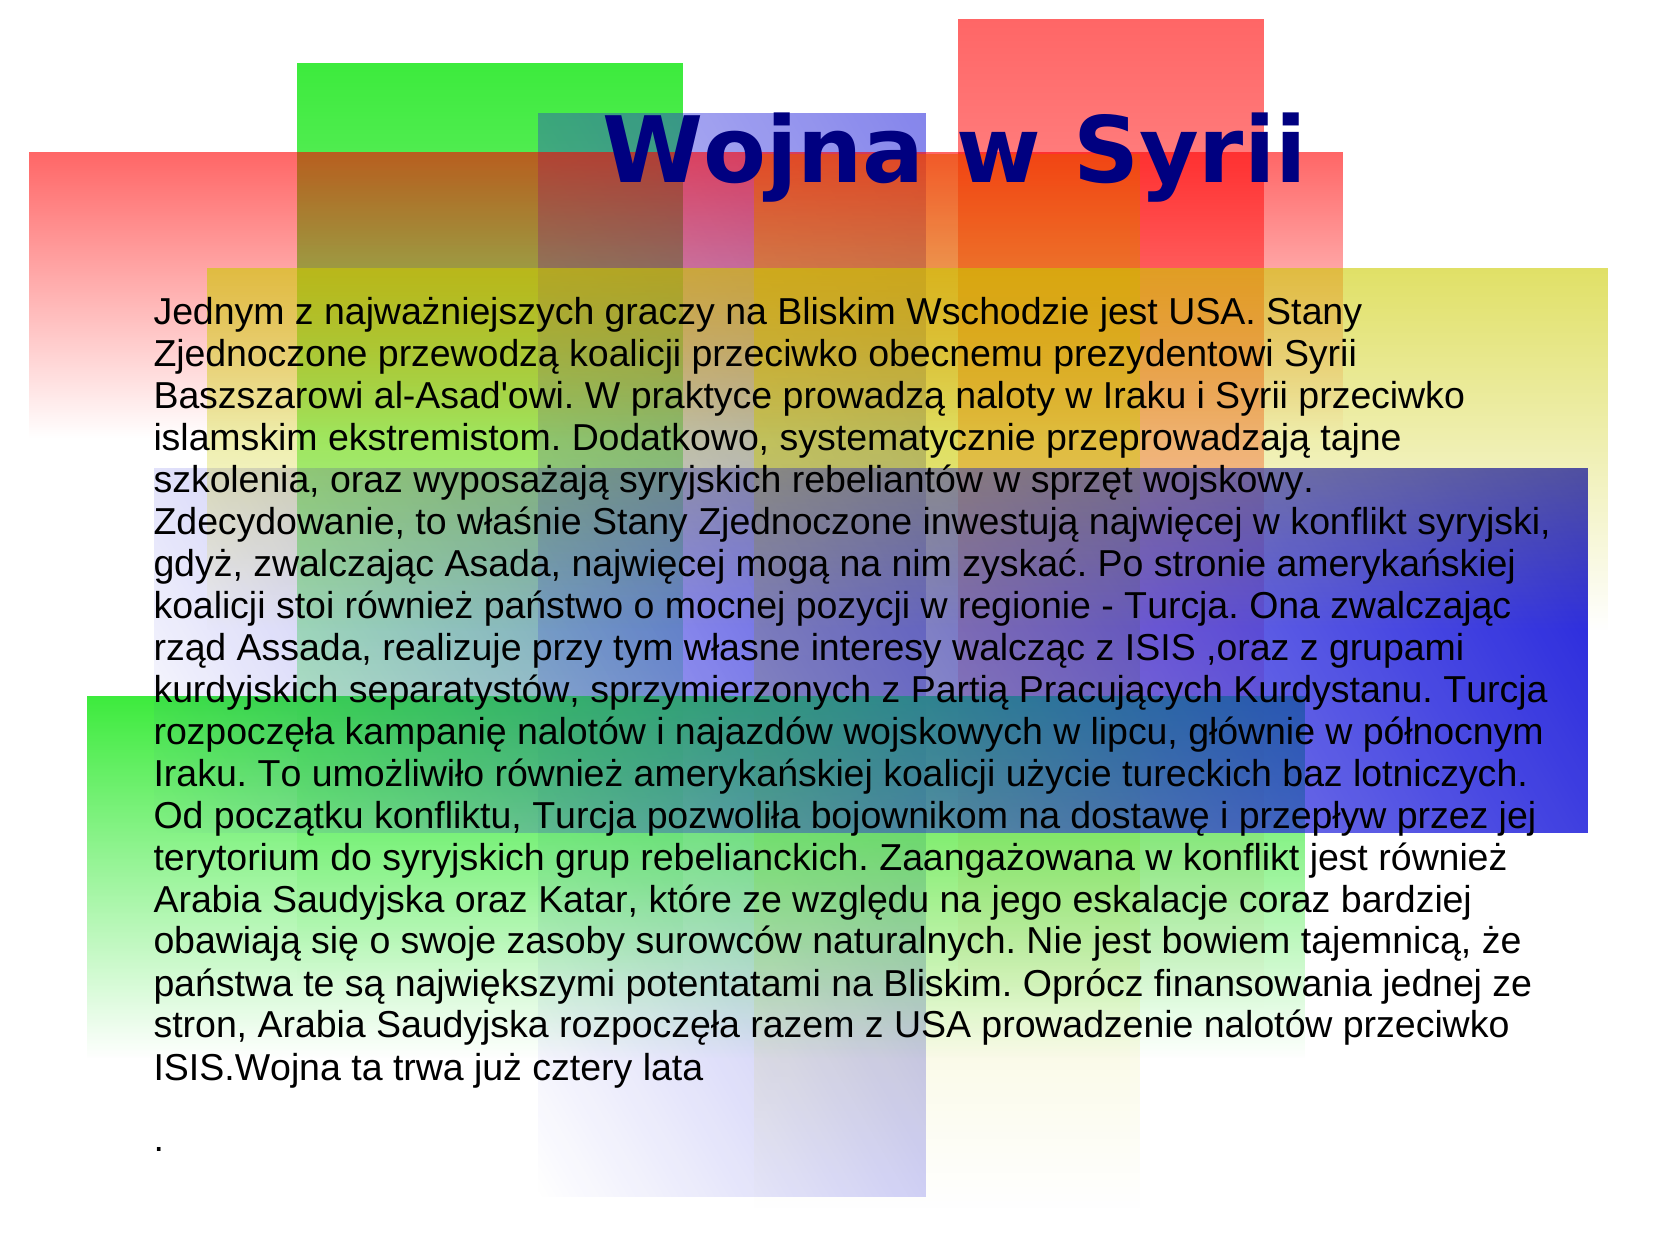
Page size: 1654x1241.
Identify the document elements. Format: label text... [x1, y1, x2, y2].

list Jednym z najważniejszych graczy na Bliskim Wschodzie jest USA. Stany Zjednoczone przewodzą koalicji przeciwko obecnemu prezydentowi Syrii Baszszarowi al-Asad'owi. W praktyce prowadzą naloty w Iraku i Syrii przeciwko islamskim ekstremistom. Dodatkowo, systematycznie przeprowadzają tajne szkolenia, oraz wyposażają syryjskich rebeliantów w sprzęt wojskowy. Zdecydowanie, to właśnie Stany Zjednoczone inwestują najwięcej w konflikt syryjski, gdyż, zwalczając Asada, najwięcej mogą na nim zyskać. Po stronie amerykańskiej koalicji stoi również państwo o mocnej pozycji w regionie - Turcja. Ona zwalczając rząd Assada, realizuje przy tym własne interesy walcząc z ISIS ,oraz z grupami kurdyjskich separatystów, sprzymierzonych z Partią Pracujących Kurdystanu. Turcja rozpoczęła kampanię nalotów i najazdów wojskowych w lipcu, głównie w północnym Iraku. To umożliwiło również amerykańskiej koalicji użycie tureckich baz lotniczych. Od początku konfliktu, Turcja pozwoliła bojownikom na dostawę i przepływ przez jej terytorium do syryjskich grup rebelianckich. Zaangażowana w konflikt jest również Arabia Saudyjska oraz Katar, które ze względu na jego eskalacje coraz bardziej obawiają się o swoje zasoby surowców naturalnych. Nie jest bowiem tajemnicą, że państwa te są największymi potentatami na Bliskim. Oprócz finansowania jednej ze stron, Arabia Saudyjska rozpoczęła razem z USA prowadzenie nalotów przeciwko ISIS.Wojna ta trwa już cztery lata . [82, 290, 1571, 1233]
title Wojna w Syrii [350, 47, 1560, 255]
